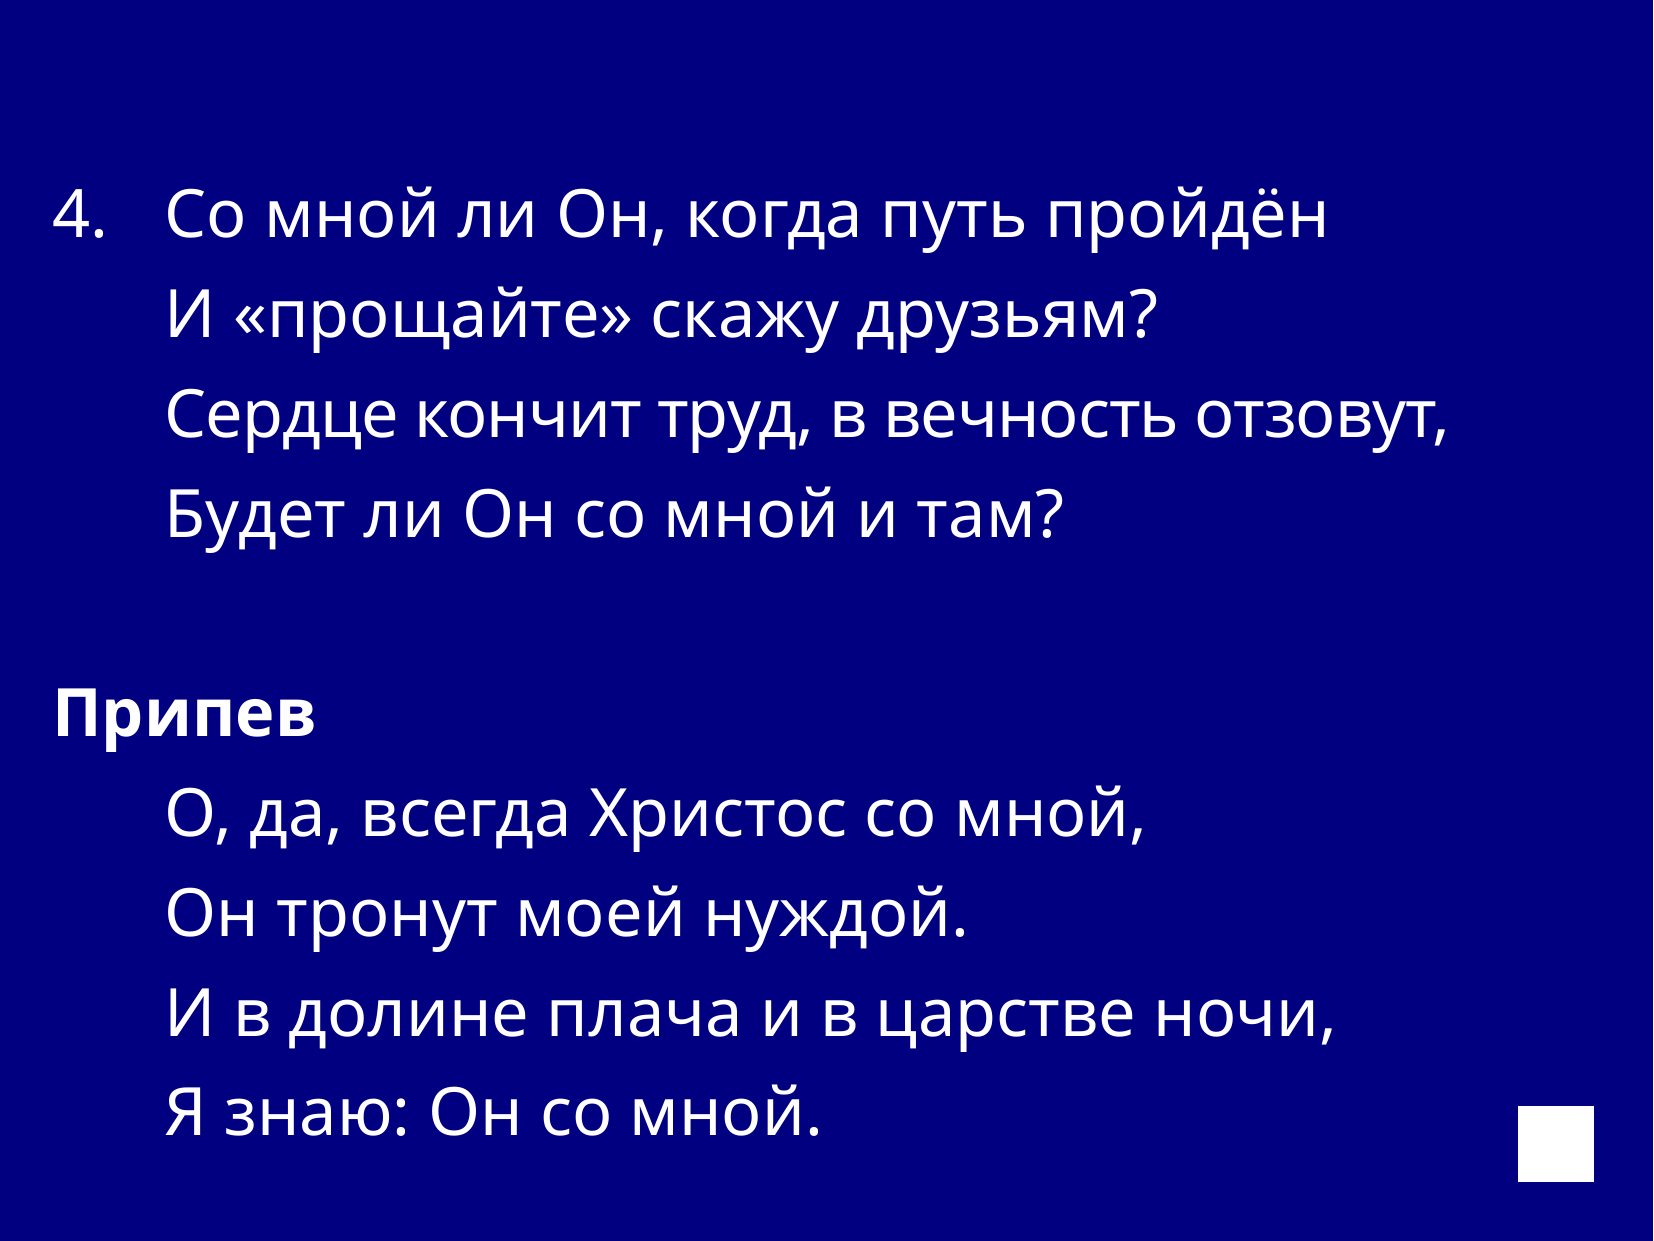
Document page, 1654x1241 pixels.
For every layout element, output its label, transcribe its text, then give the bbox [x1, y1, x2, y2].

text_box 4. Со мной ли Он, когда путь пройдён И «прощайте» скажу друзьям? Сердце кончит труд, в вечность отзовут, Будет ли Он со мной и там? Припев О, да, всегда Христос со мной, Он тронут моей нуждой. И в долине плача и в царстве ночи, Я знаю: Он со мной. [37, 150, 1651, 1163]
text_box [1518, 1163, 1594, 1182]
